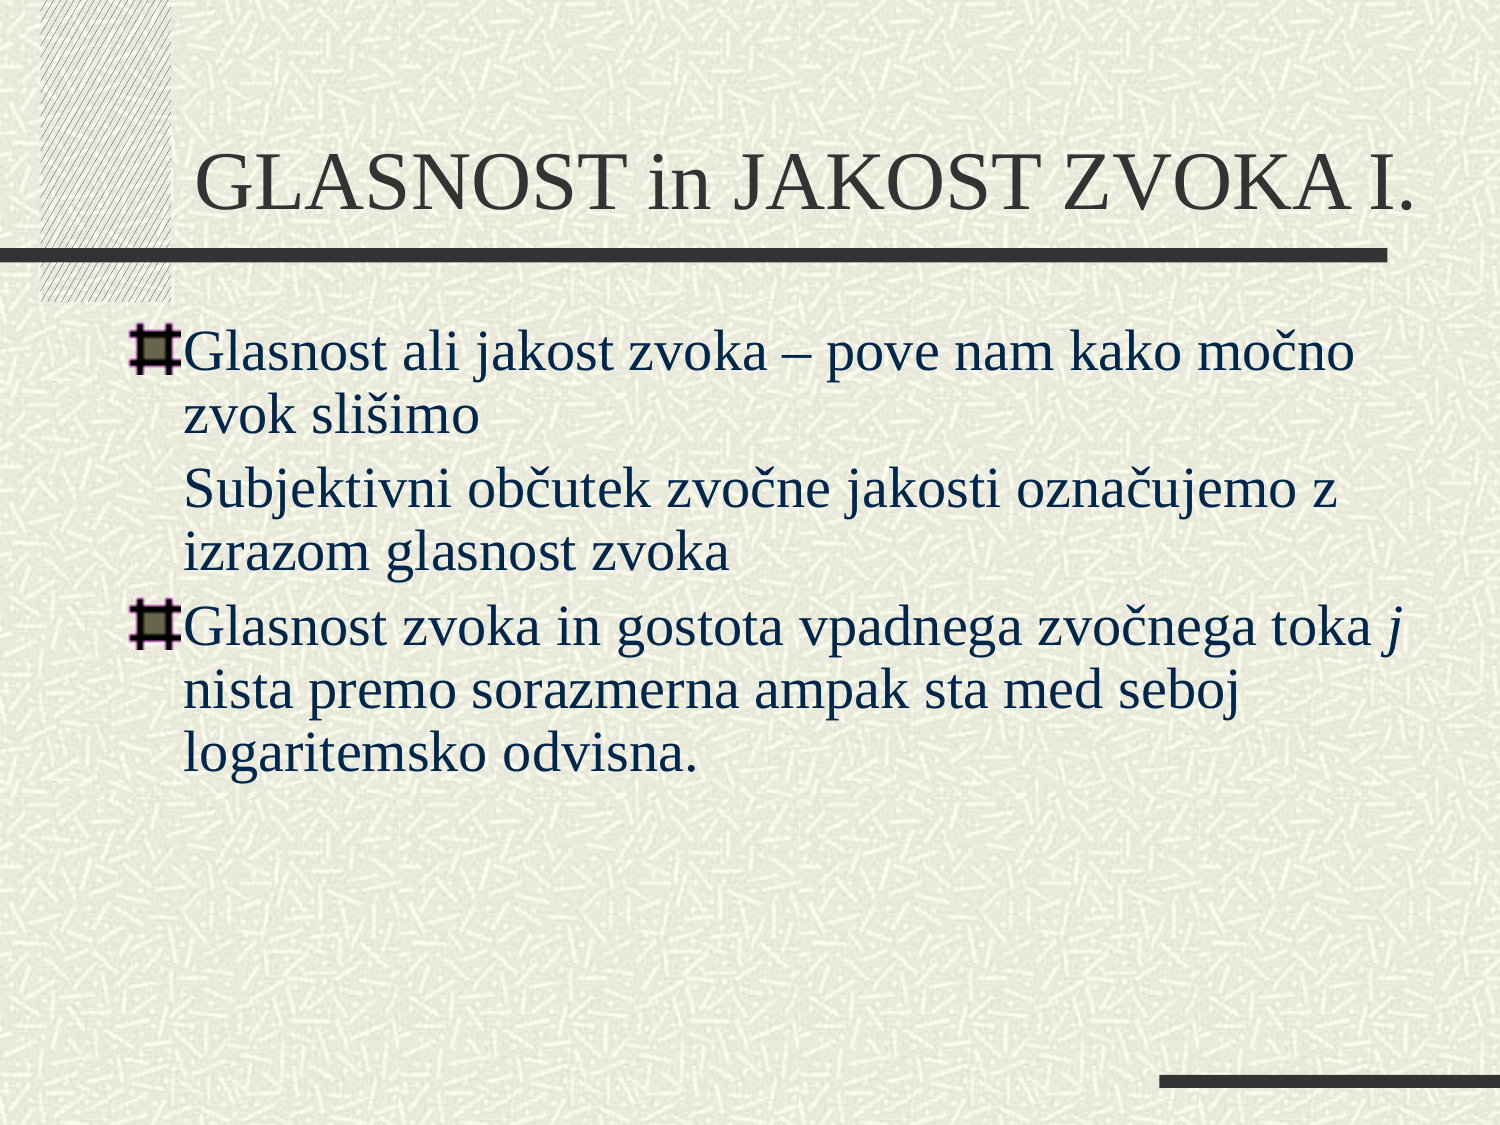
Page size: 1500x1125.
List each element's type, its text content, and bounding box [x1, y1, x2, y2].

list Glasnost ali jakost zvoka – pove nam kako močno zvok slišimo Subjektivni občutek zvočne jakosti označujemo z izrazom glasnost zvoka Glasnost zvoka in gostota vpadnega zvočnega toka j nista premo sorazmerna ampak sta med seboj logaritemsko odvisna. [112, 312, 1425, 813]
picture [0, 0, 1500, 1125]
title GLASNOST in JAKOST ZVOKA I. [179, 46, 1455, 235]
